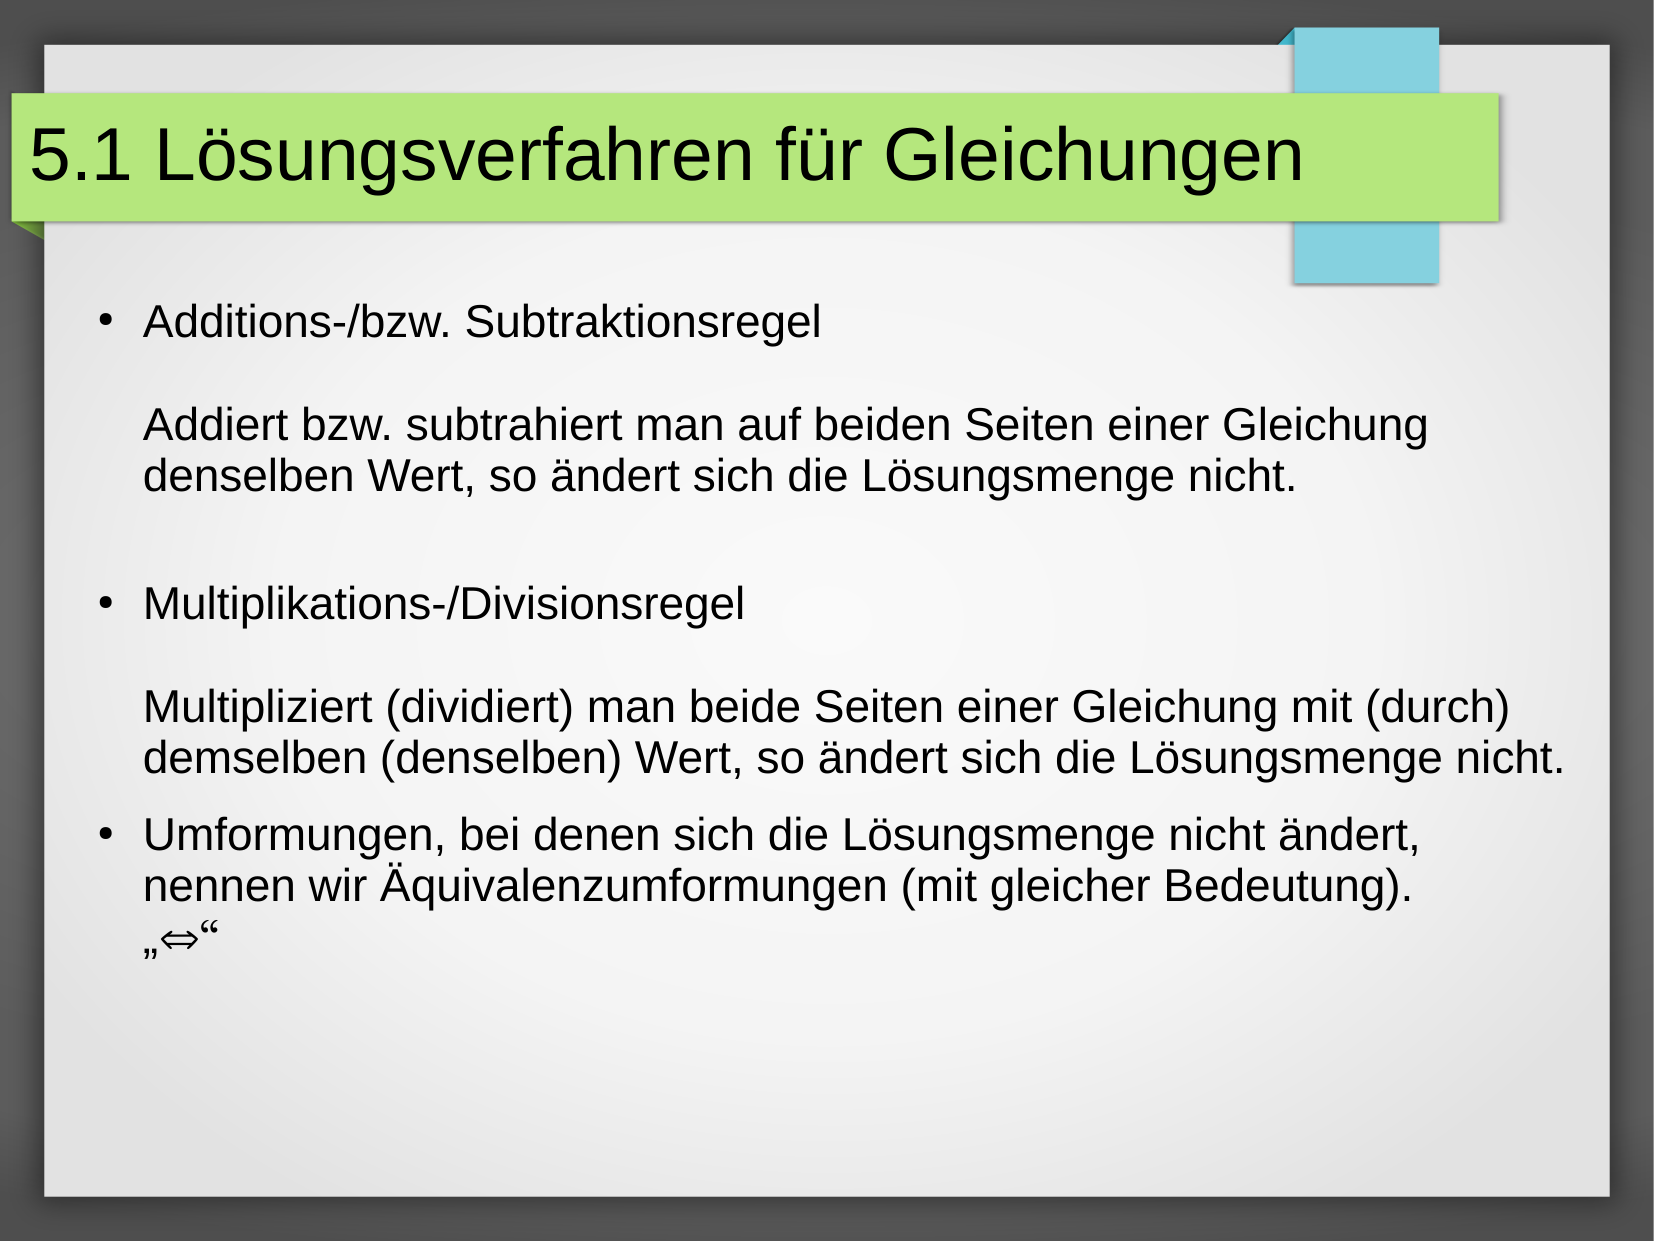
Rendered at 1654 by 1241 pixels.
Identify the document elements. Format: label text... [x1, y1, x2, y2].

picture [0, 0, 1654, 1241]
title 5.1 Lösungsverfahren für Gleichungen [29, 84, 1518, 225]
list Additions-/bzw. Subtraktionsregel Addiert bzw. subtrahiert man auf beiden Seiten einer Gleichung denselben Wert, so ändert sich die Lösungsmenge nicht. Multiplikations-/Divisionsregel Multipliziert (dividiert) man beide Seiten einer Gleichung mit (durch) demselben (denselben) Wert, so ändert sich die Lösungsmenge nicht. Umformungen, bei denen sich die Lösungsmenge nicht ändert, nennen wir Äquivalenzumformungen (mit gleicher Bedeutung). „⇔“ [82, 295, 1571, 1015]
